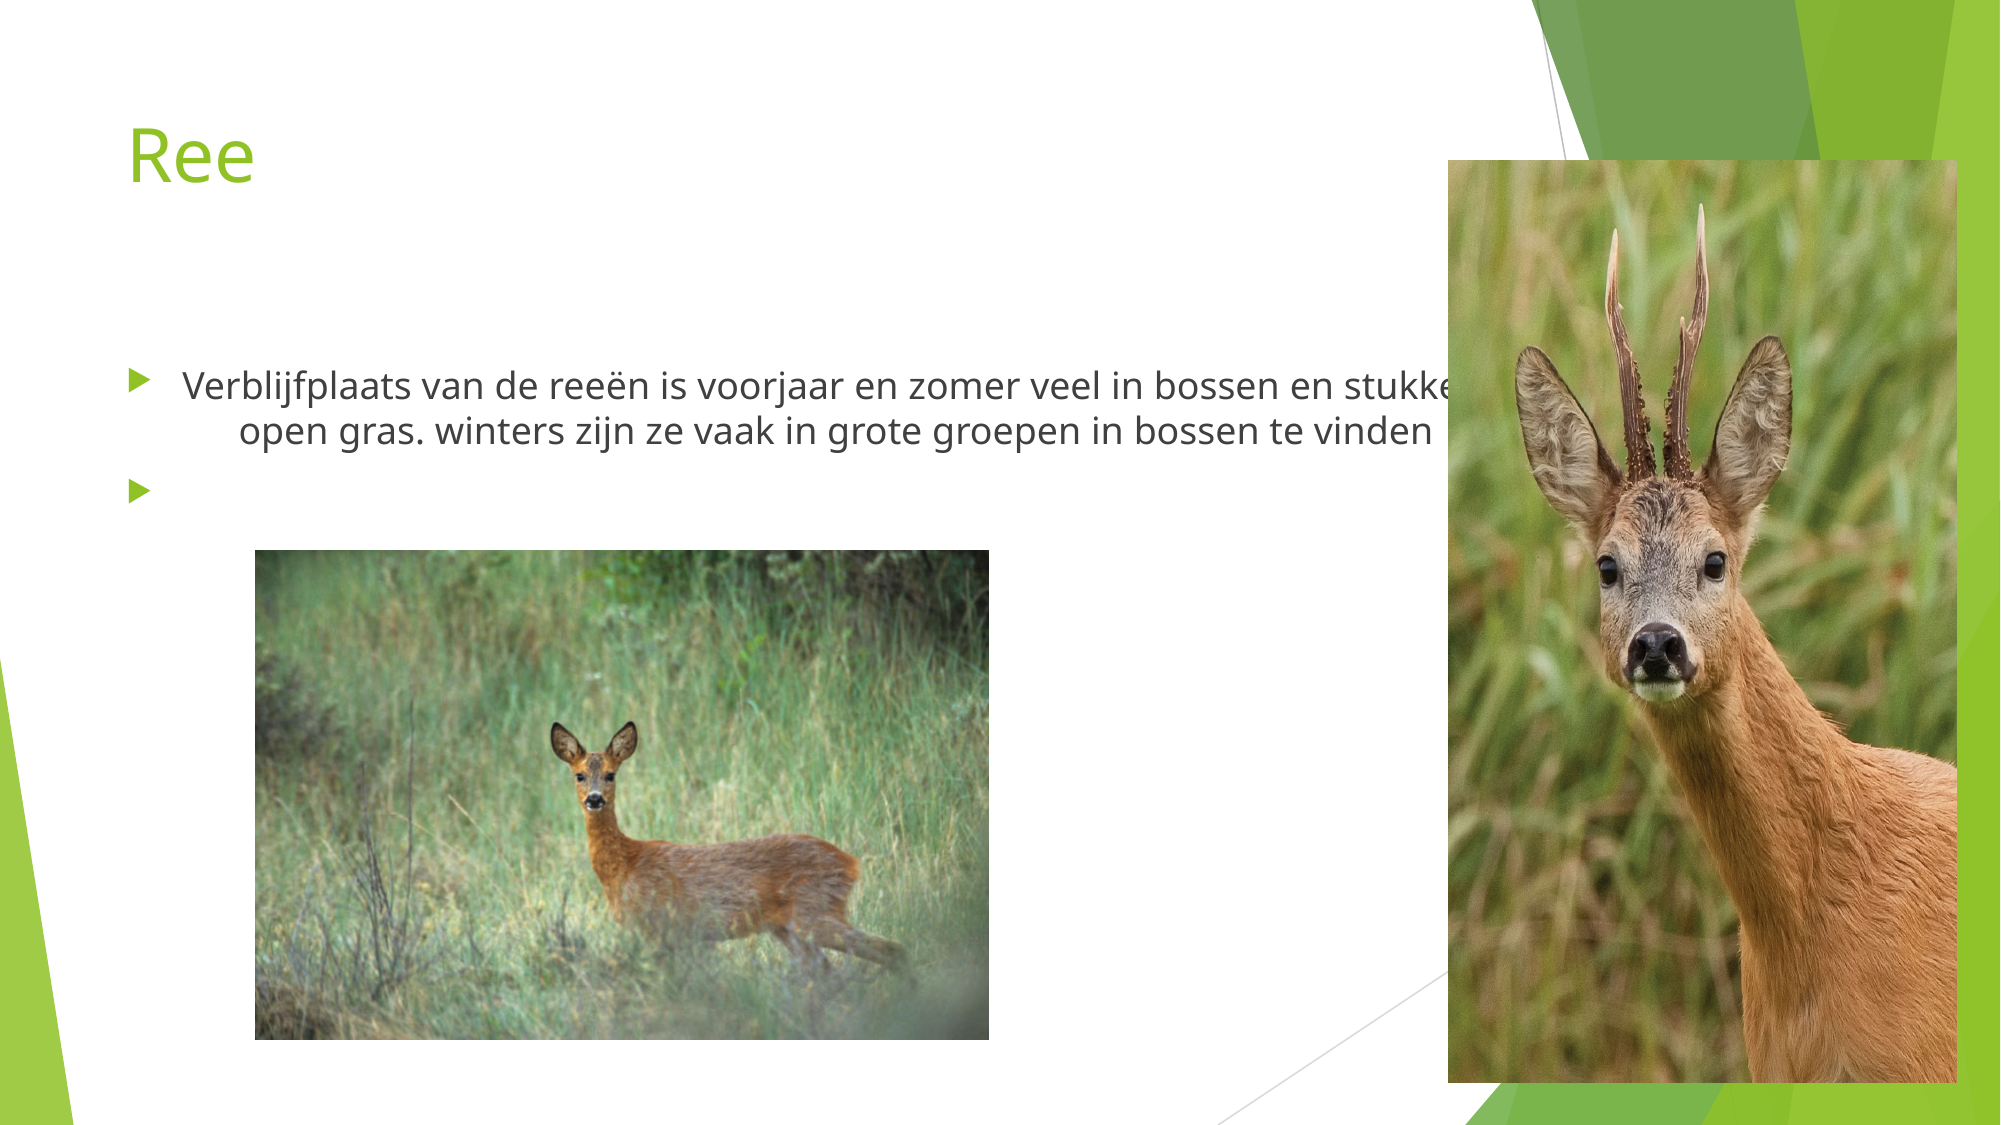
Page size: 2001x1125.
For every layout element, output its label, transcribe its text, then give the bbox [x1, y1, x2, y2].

list Verblijfplaats van de reeën is voorjaar en zomer veel in bossen en stukken open gras. winters zijn ze vaak in grote groepen in bossen te vinden [111, 354, 1448, 992]
title Ree [111, 99, 1522, 317]
picture [1448, 160, 1957, 1083]
picture [255, 550, 989, 1040]
